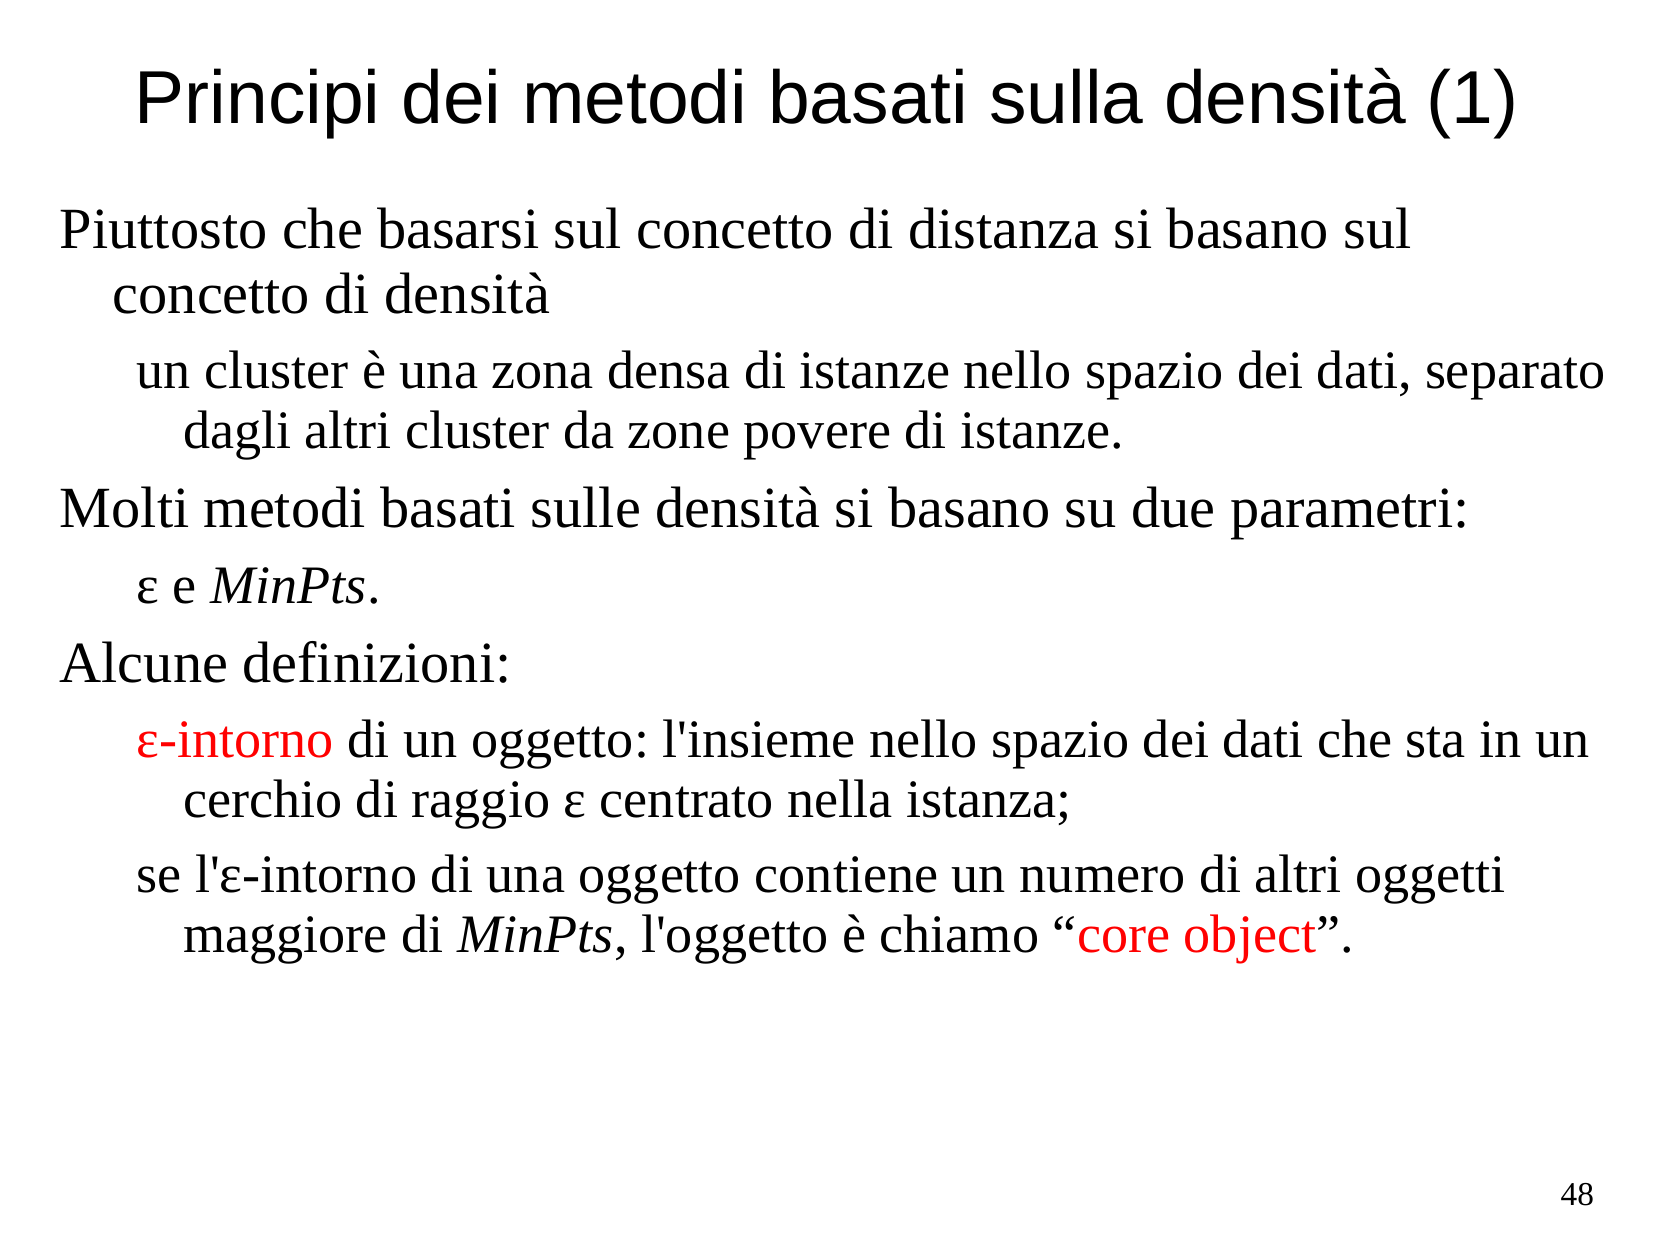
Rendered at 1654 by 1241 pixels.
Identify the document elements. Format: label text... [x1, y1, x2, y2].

list Piuttosto che basarsi sul concetto di distanza si basano sul concetto di densità un cluster è una zona densa di istanze nello spazio dei dati, separato dagli altri cluster da zone povere di istanze. Molti metodi basati sulle densità si basano su due parametri: ε e MinPts. Alcune definizioni: ε-intorno di un oggetto: l'insieme nello spazio dei dati che sta in un cerchio di raggio ε centrato nella istanza; se l'ε-intorno di una oggetto contiene un numero di altri oggetti maggiore di MinPts, l'oggetto è chiamo “core object”. [42, 196, 1612, 1187]
title Principi dei metodi basati sulla densità (1) [37, 30, 1617, 166]
